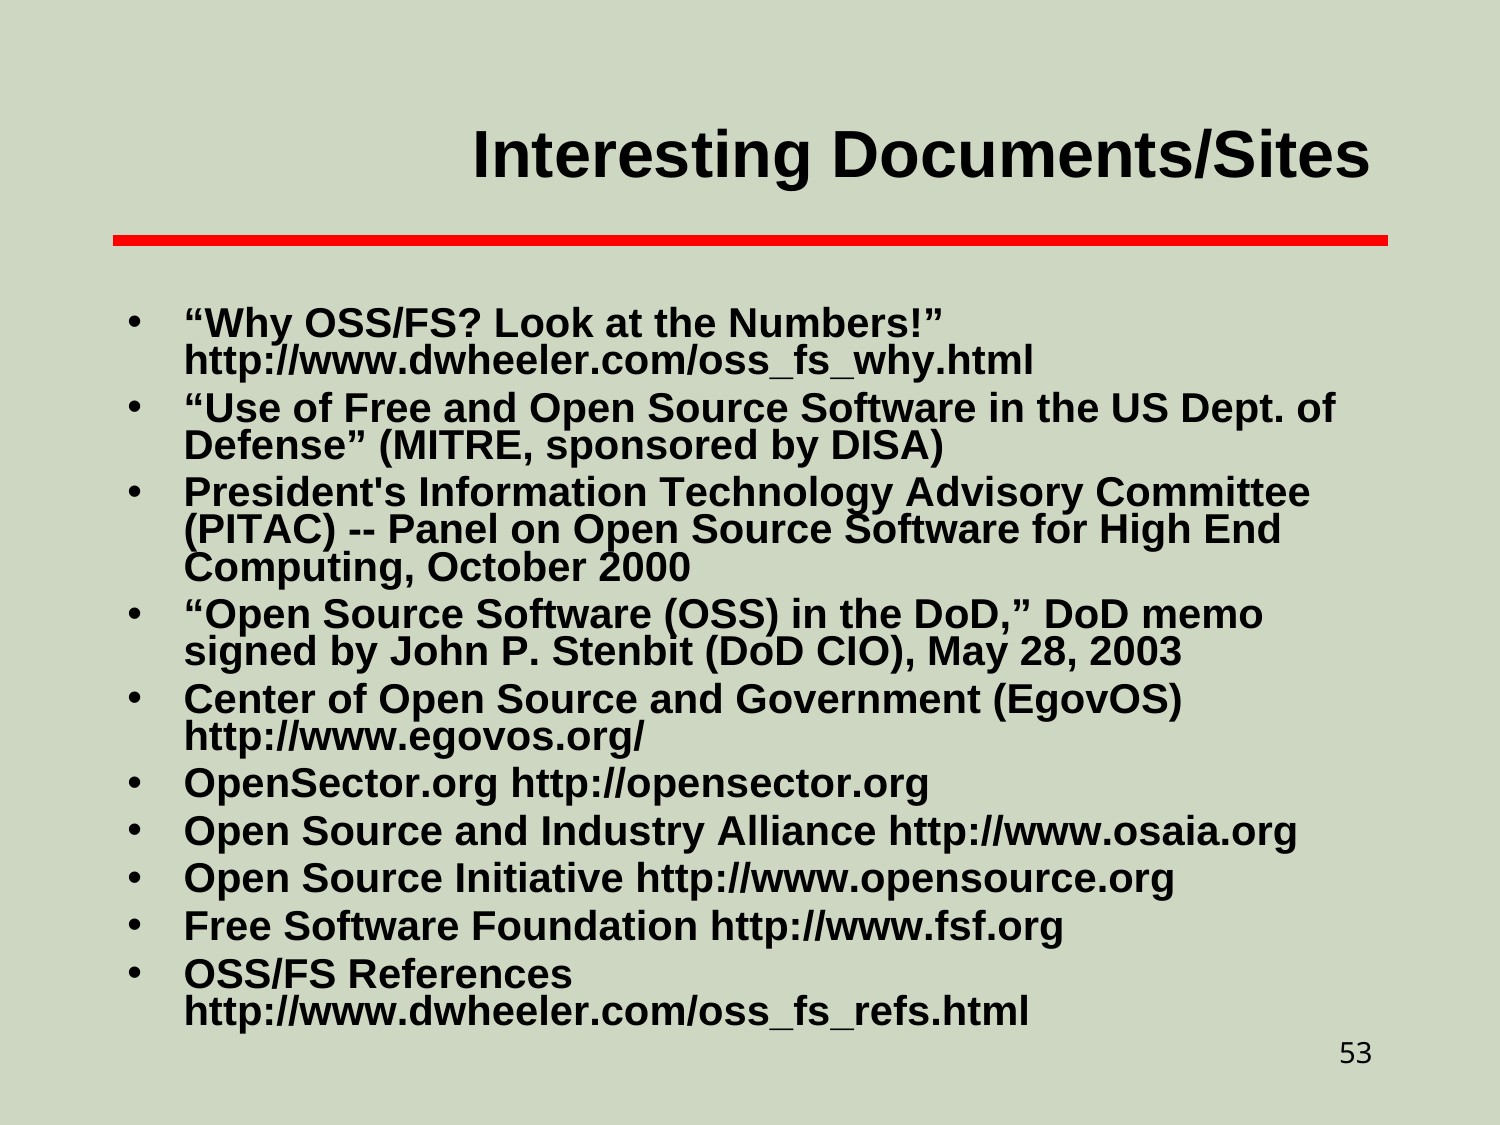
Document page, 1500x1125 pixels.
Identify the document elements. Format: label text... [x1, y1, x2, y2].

title Interesting Documents/Sites [337, 85, 1388, 224]
list “Why OSS/FS? Look at the Numbers!” http://www.dwheeler.com/oss_fs_why.html “Use of Free and Open Source Software in the US Dept. of Defense” (MITRE, sponsored by DISA) President's Information Technology Advisory Committee (PITAC) -- Panel on Open Source Software for High End Computing, October 2000 “Open Source Software (OSS) in the DoD,” DoD memo signed by John P. Stenbit (DoD CIO), May 28, 2003 Center of Open Source and Government (EgovOS) http://www.egovos.org/ OpenSector.org http://opensector.org Open Source and Industry Alliance http://www.osaia.org Open Source Initiative http://www.opensource.org Free Software Foundation http://www.fsf.org OSS/FS References http://www.dwheeler.com/oss_fs_refs.html [112, 299, 1388, 1064]
